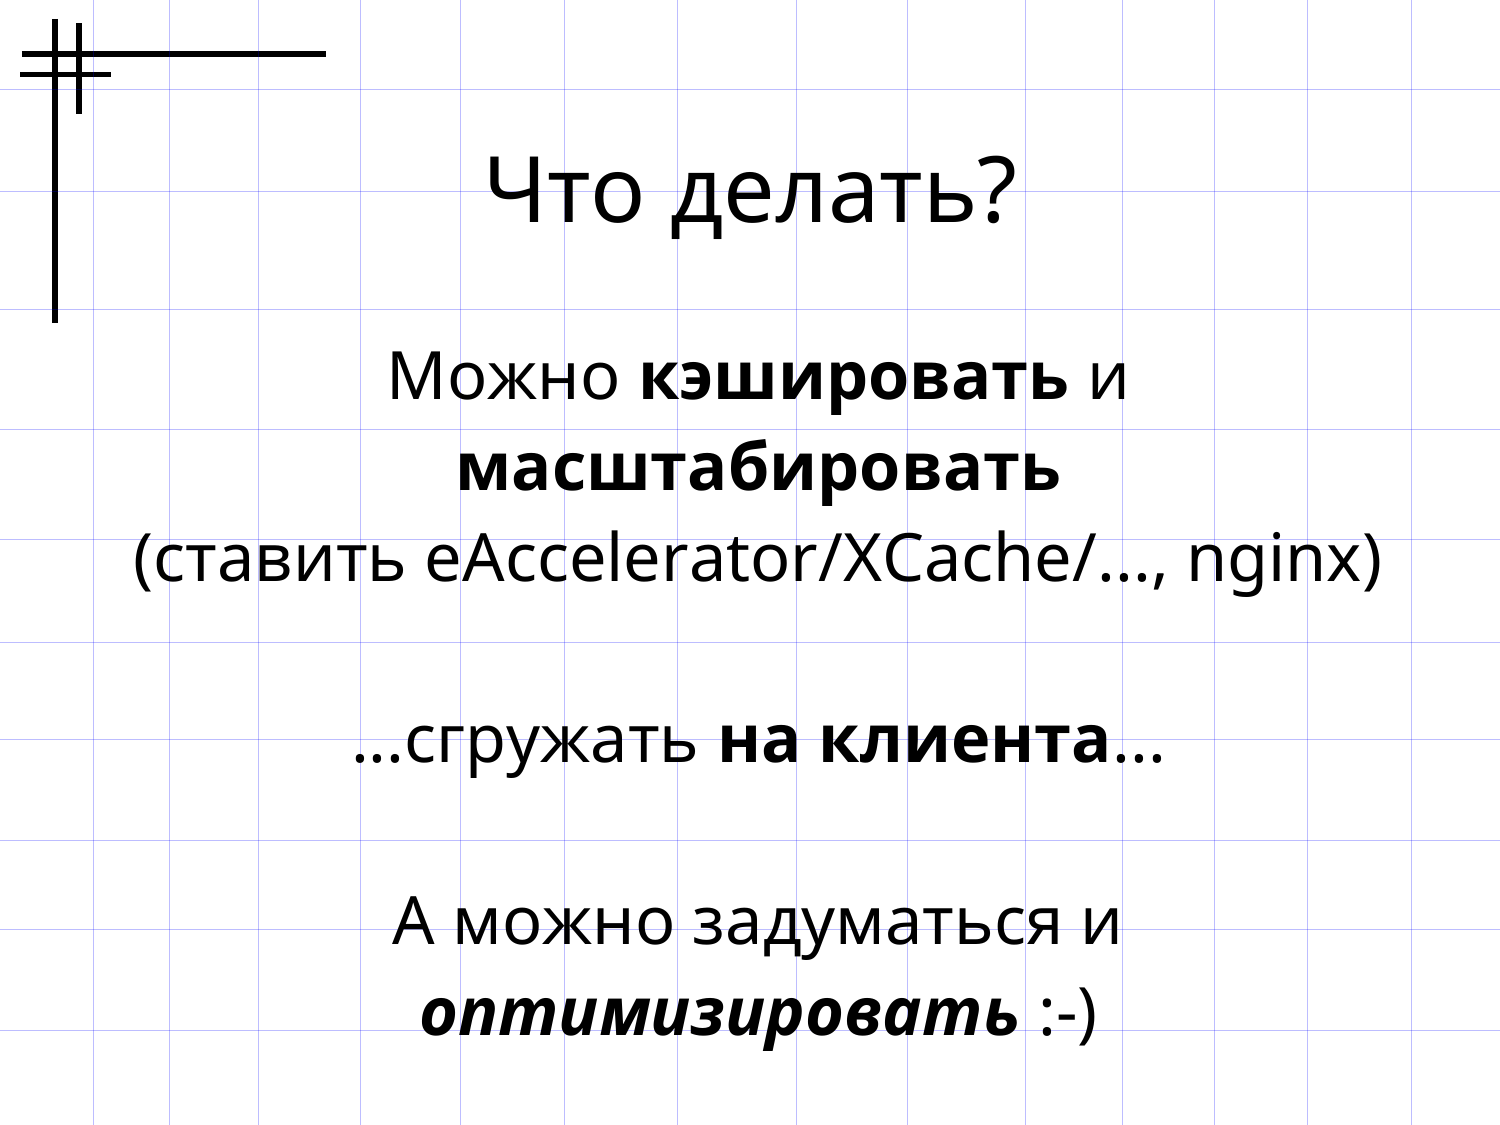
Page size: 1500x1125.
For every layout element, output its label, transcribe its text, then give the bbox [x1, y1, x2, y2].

title Что делать? [110, 93, 1392, 282]
subtitle Можно кэшировать и масштабировать (ставить eAccelerator/XCache/..., nginx) ...сгружать на клиента... А можно задуматься и оптимизировать :-) [118, 320, 1400, 1063]
